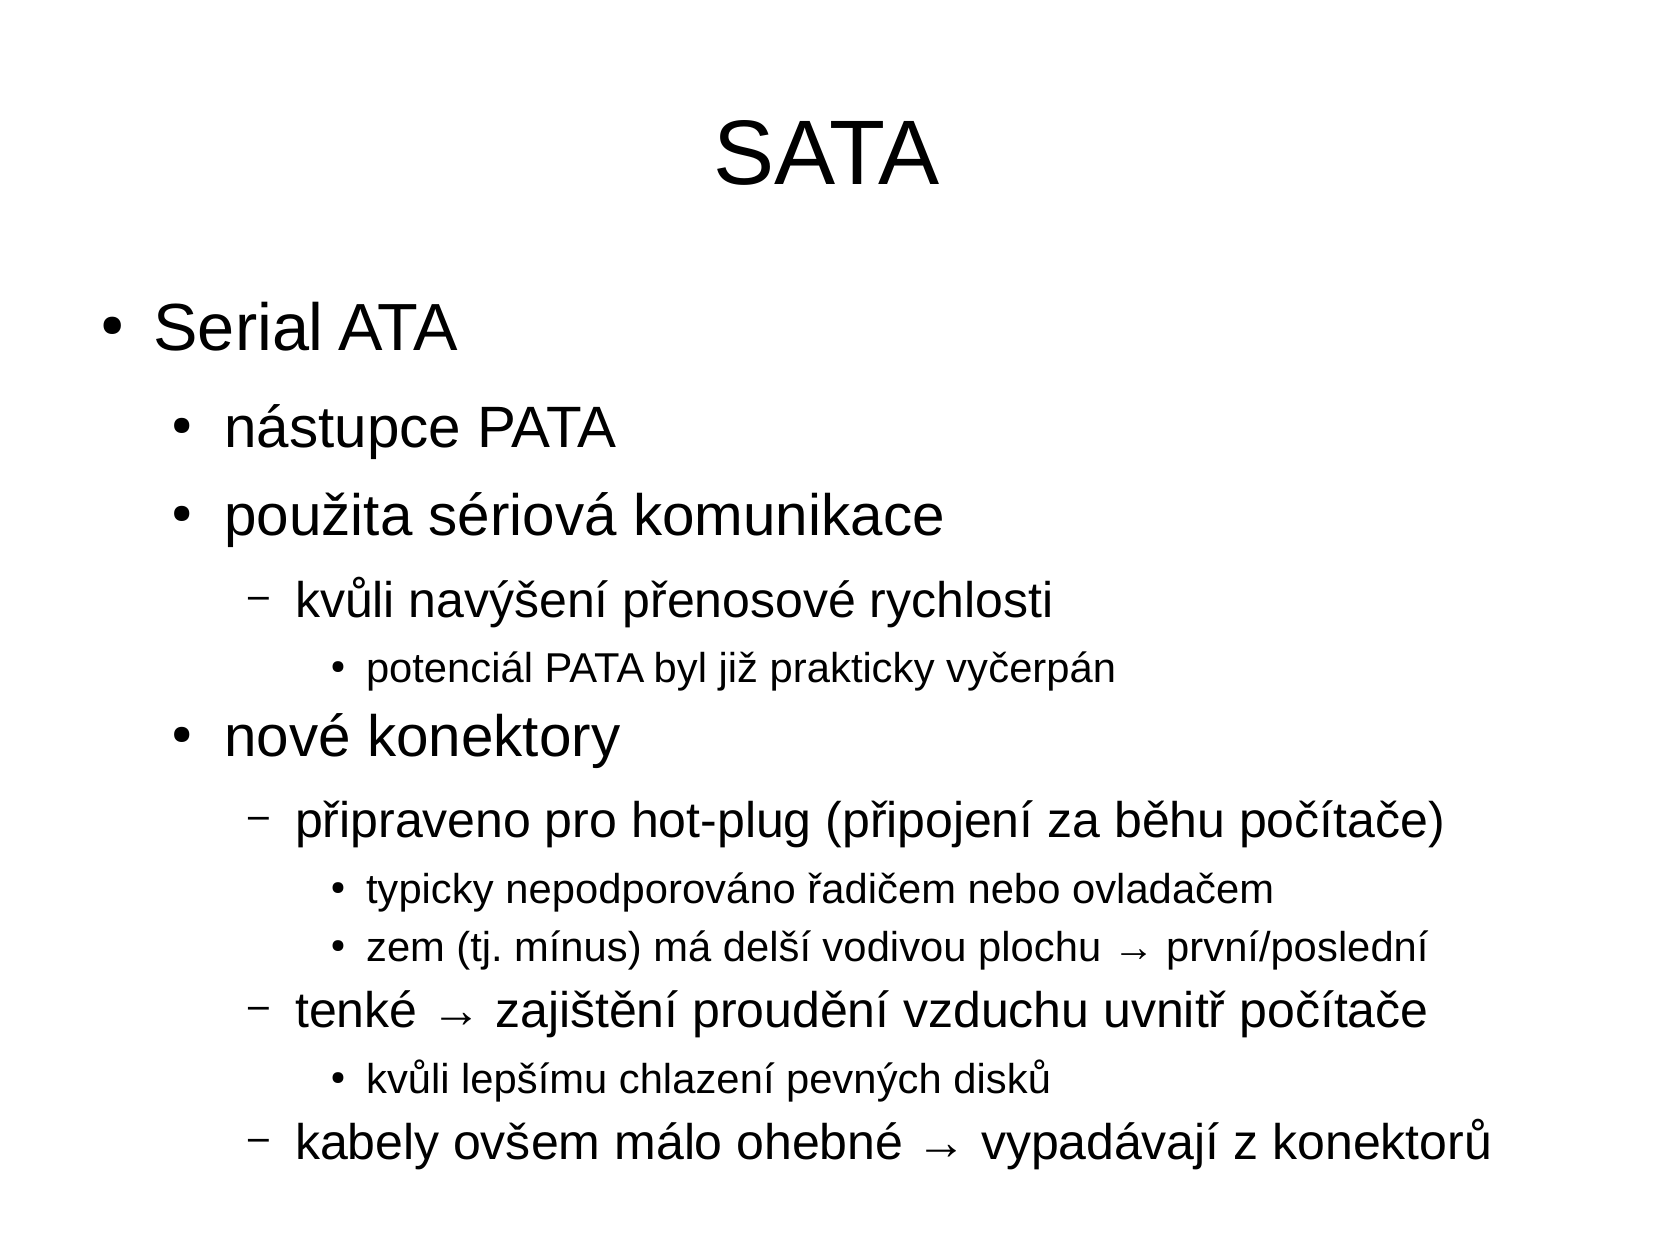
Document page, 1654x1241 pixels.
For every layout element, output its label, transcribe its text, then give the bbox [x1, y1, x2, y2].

list Serial ATA nástupce PATA použita sériová komunikace kvůli navýšení přenosové rychlosti potenciál PATA byl již prakticky vyčerpán nové konektory připraveno pro hot-plug (připojení za běhu počítače) typicky nepodporováno řadičem nebo ovladačem zem (tj. mínus) má delší vodivou plochu → první/poslední tenké → zajištění proudění vzduchu uvnitř počítače kvůli lepšímu chlazení pevných disků kabely ovšem málo ohebné → vypadávají z konektorů [82, 290, 1571, 1170]
title SATA [82, 56, 1571, 250]
